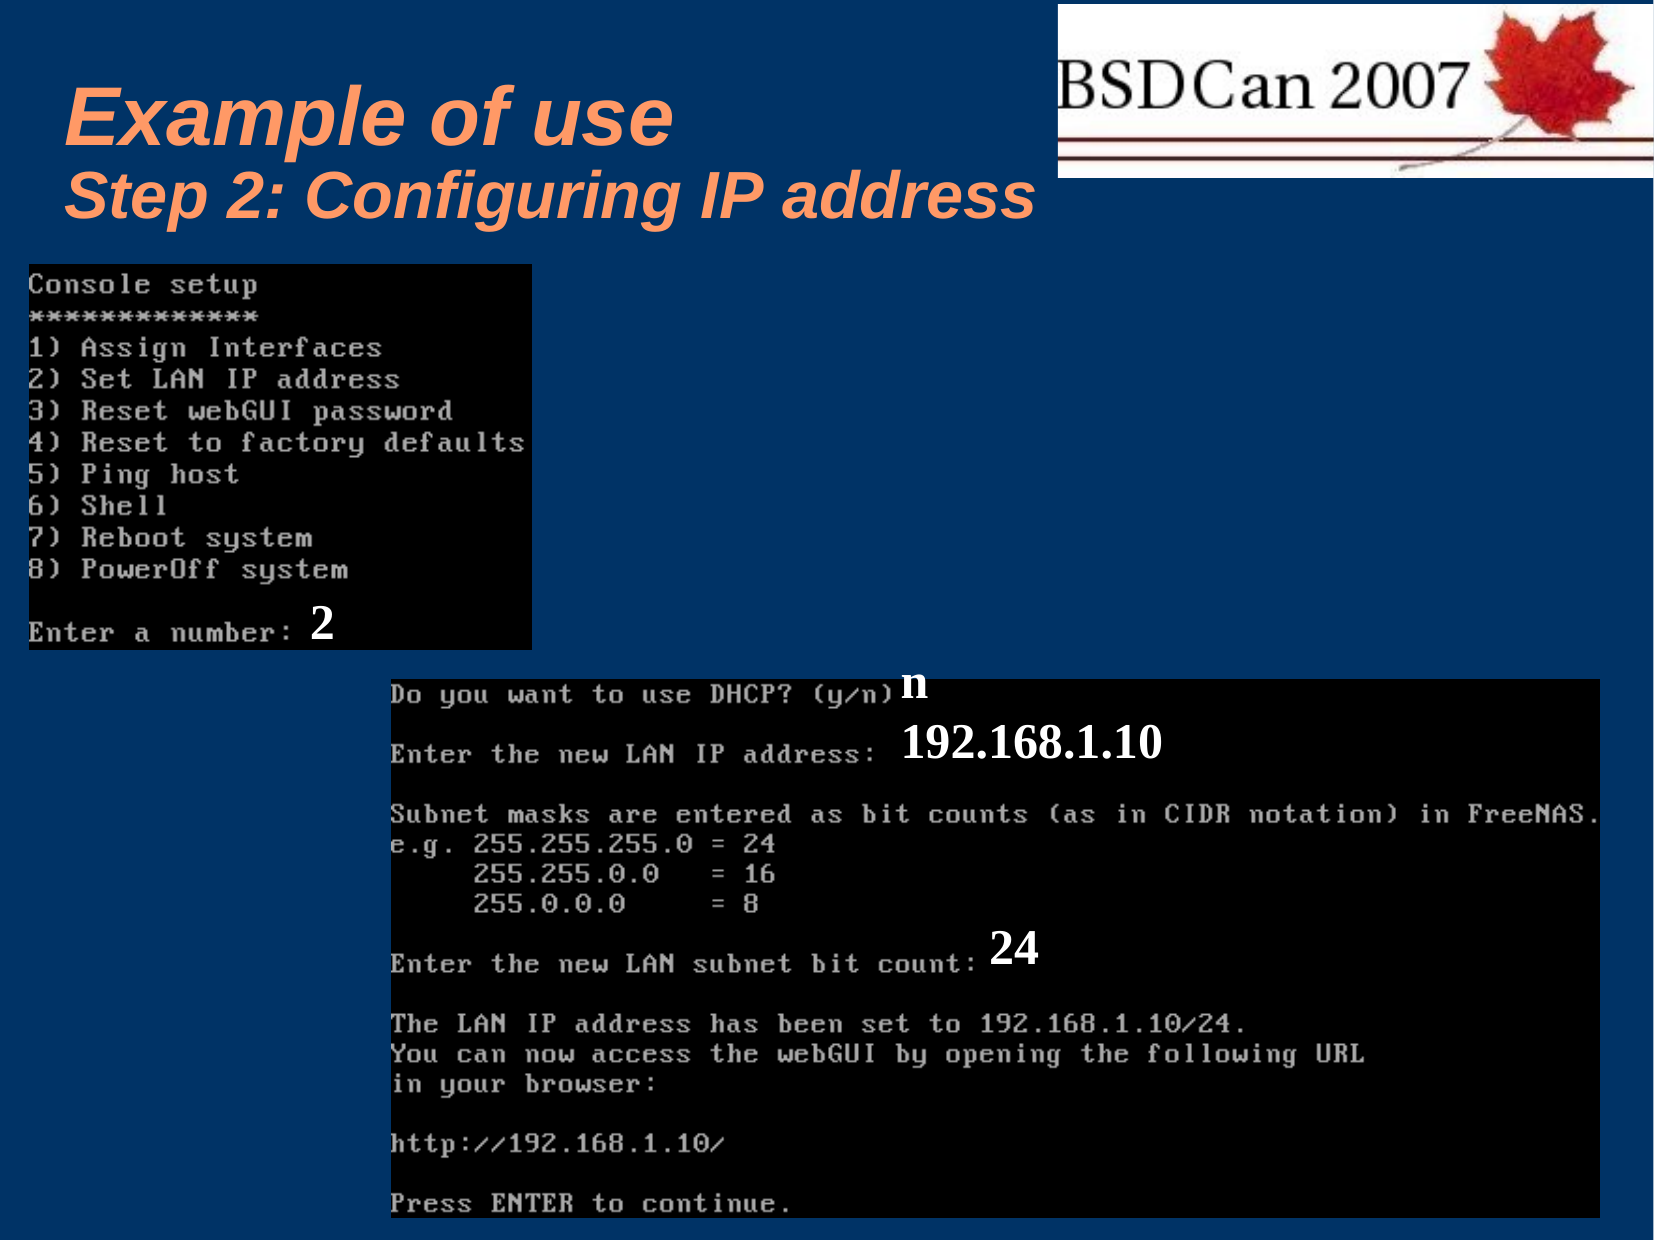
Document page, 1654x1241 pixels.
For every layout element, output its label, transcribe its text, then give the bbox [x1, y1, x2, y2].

text_box 24 [974, 915, 1063, 987]
picture [29, 264, 532, 650]
text_box 192.168.1.10 [885, 708, 1241, 781]
picture [1057, 4, 1654, 178]
title Example of use Step 2: Configuring IP address [64, 59, 1477, 249]
text_box n [885, 649, 975, 708]
picture [391, 679, 1600, 1218]
text_box 2 [295, 590, 384, 662]
